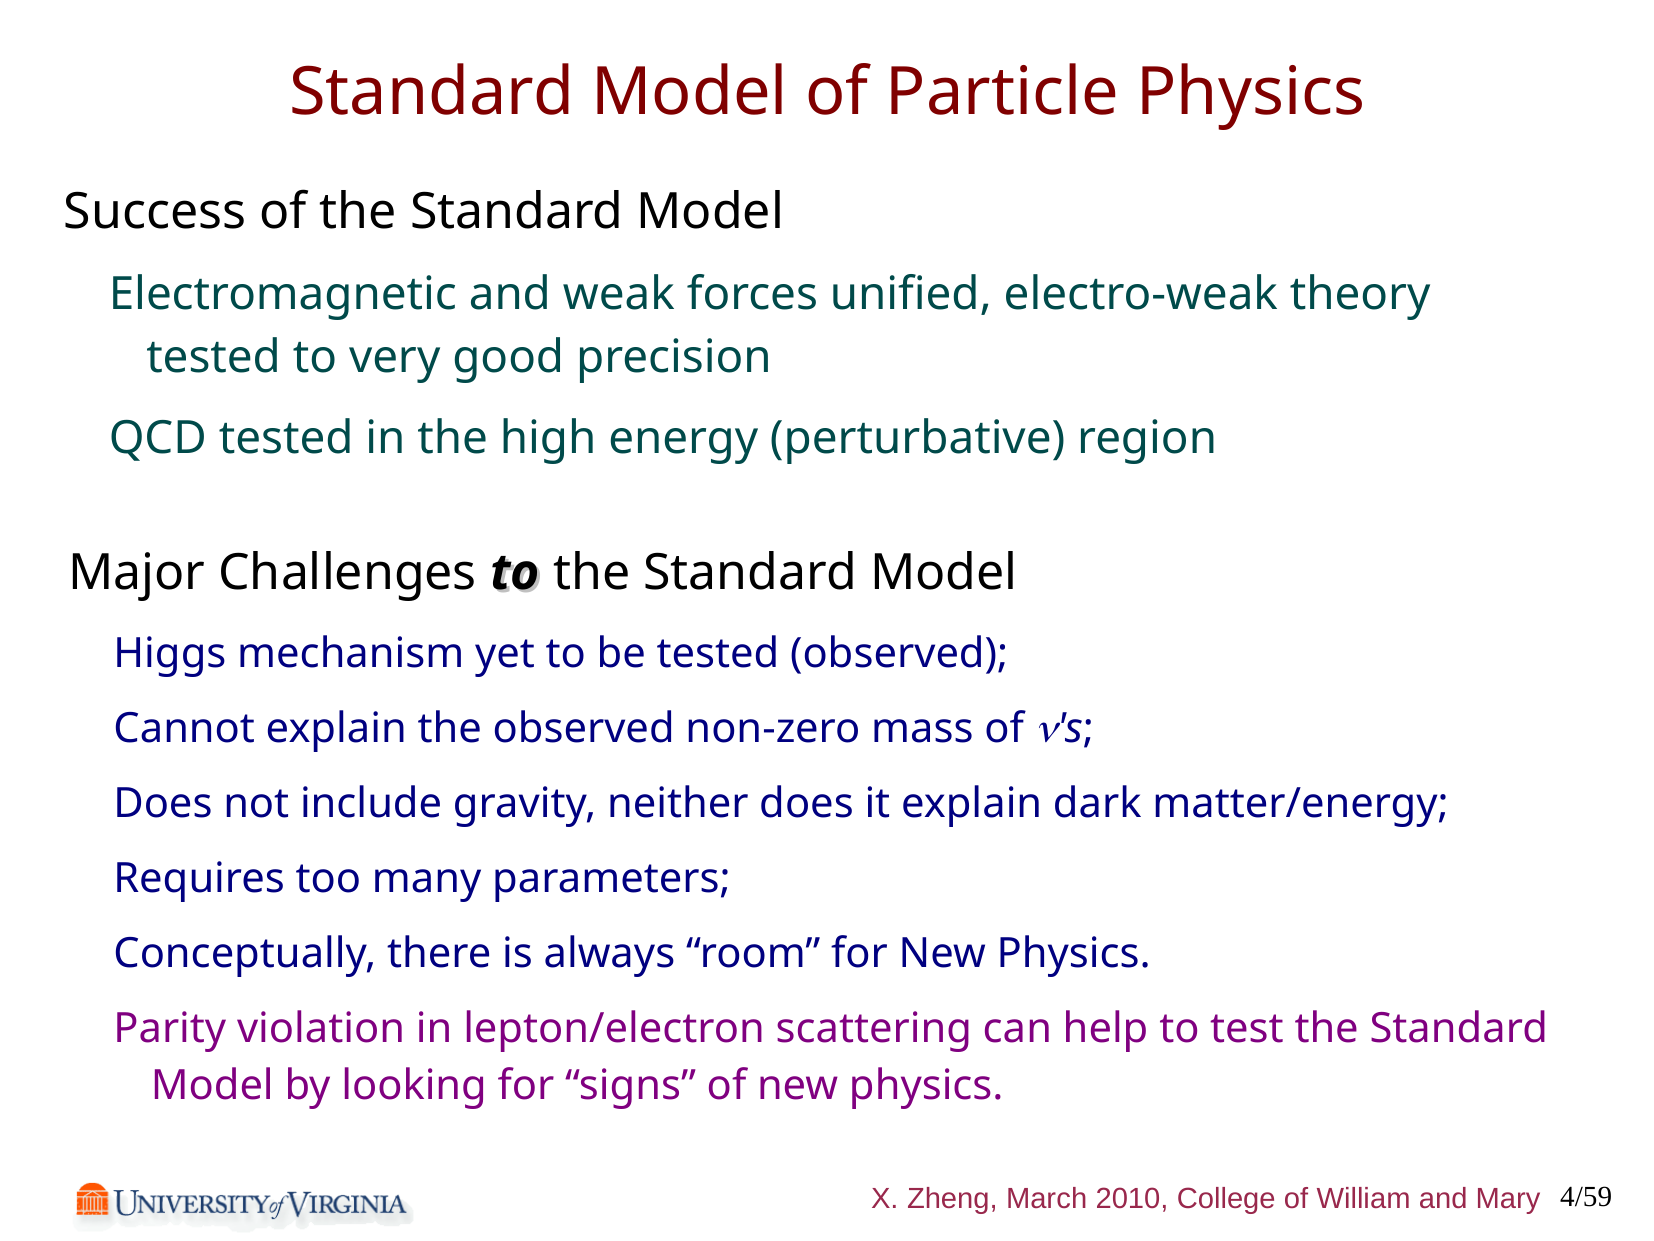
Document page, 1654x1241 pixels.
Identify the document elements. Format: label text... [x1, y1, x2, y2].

text_box Major Challenges to the Standard Model Higgs mechanism yet to be tested (observed); Cannot explain the observed non-zero mass of n's; Does not include gravity, neither does it explain dark matter/energy; Requires too many parameters; Conceptually, there is always “room” for New Physics. Parity violation in lepton/electron scattering can help to test the Standard Model by looking for “signs” of new physics. [23, 528, 1599, 1162]
text_box Success of the Standard Model Electromagnetic and weak forces unified, electro-weak theory tested to very good precision QCD tested in the high energy (perturbative) region [33, 163, 1572, 478]
title Standard Model of Particle Physics [59, 27, 1597, 151]
picture [53, 1165, 427, 1241]
